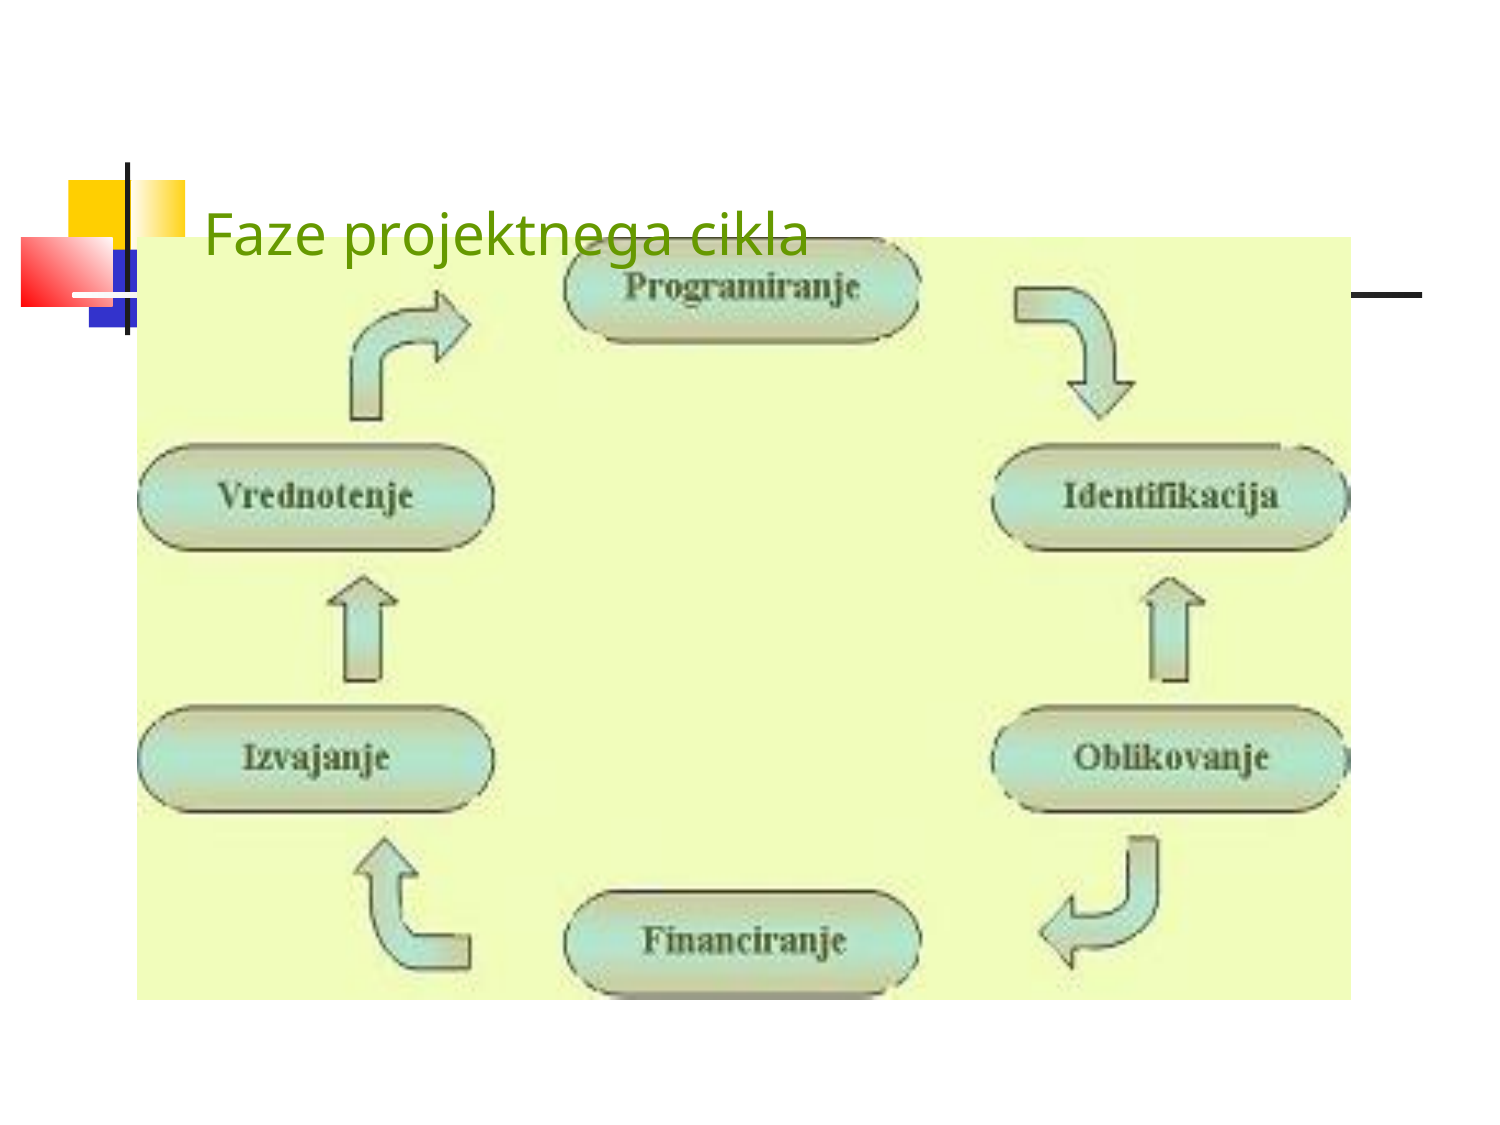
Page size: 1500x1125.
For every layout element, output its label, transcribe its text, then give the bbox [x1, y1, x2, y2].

picture [137, 237, 1351, 1000]
title Faze projektnega cikla [188, 35, 1468, 276]
